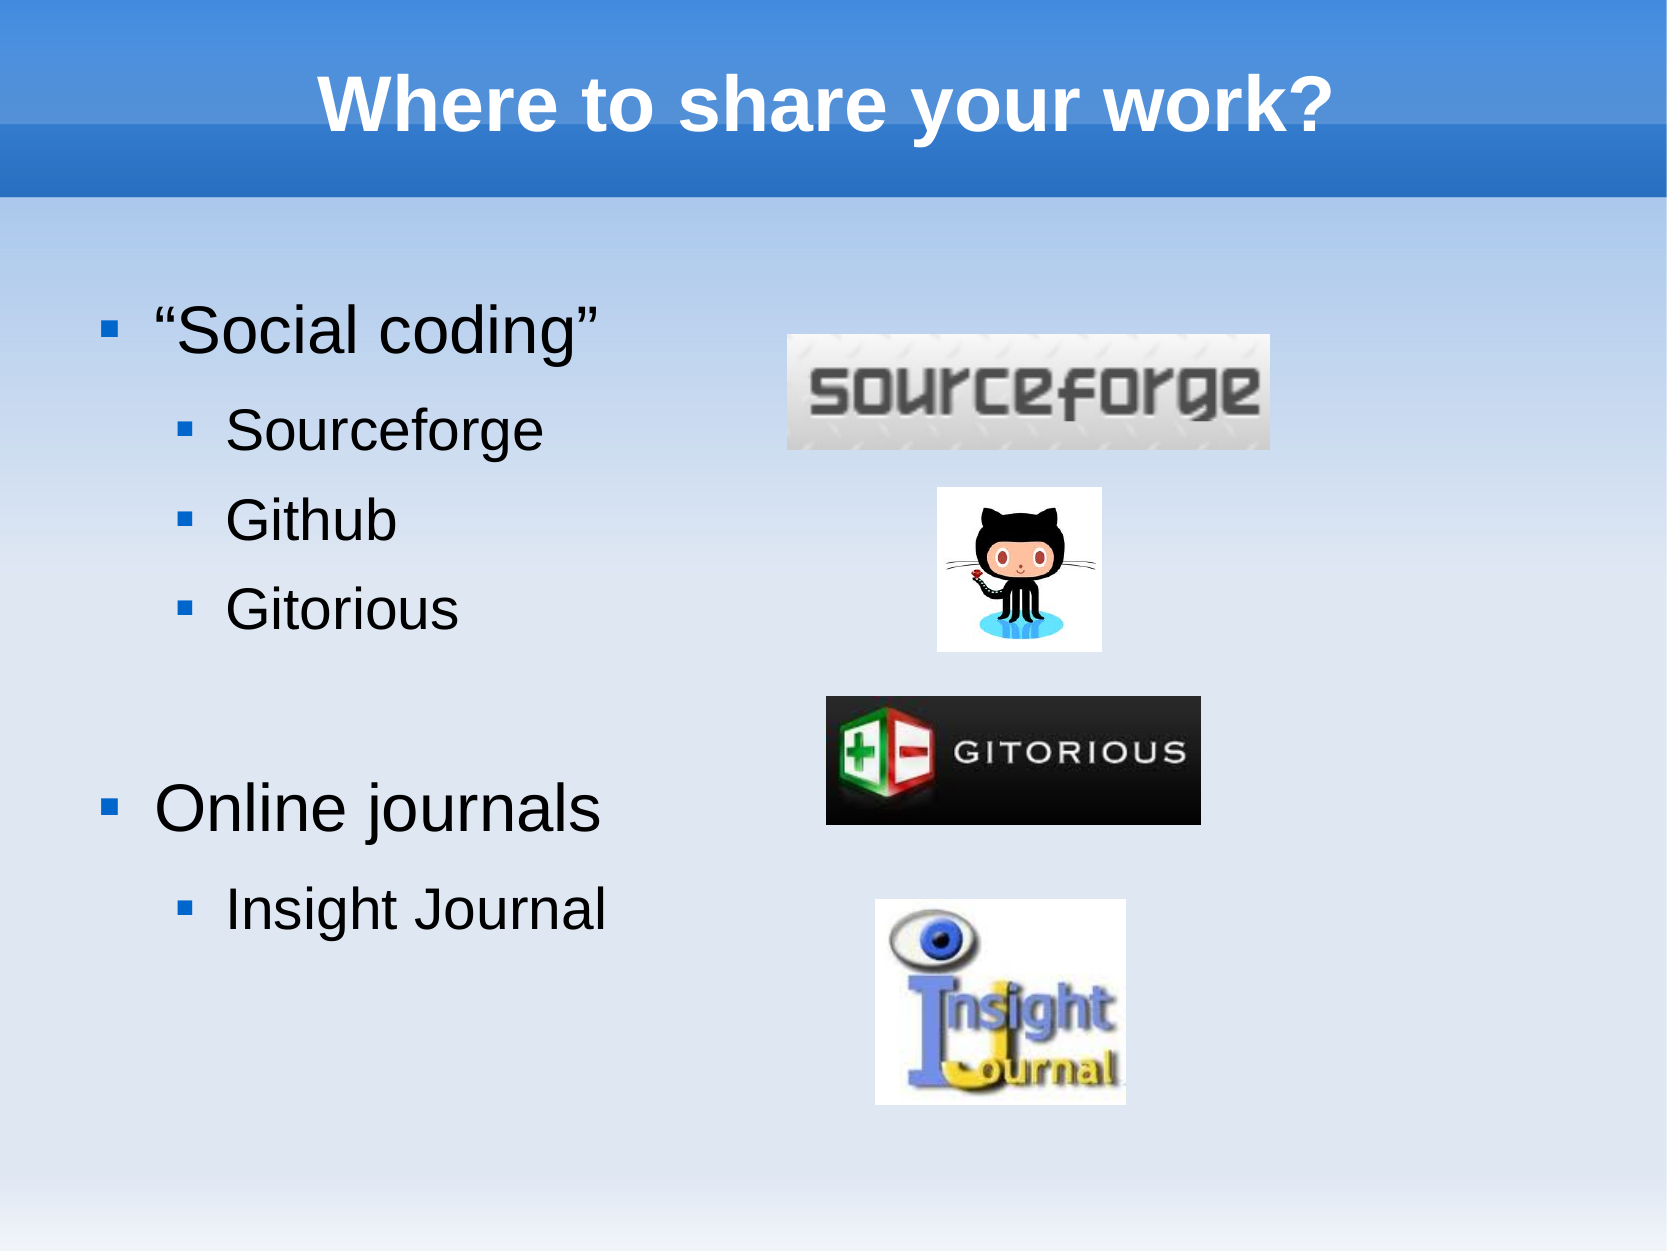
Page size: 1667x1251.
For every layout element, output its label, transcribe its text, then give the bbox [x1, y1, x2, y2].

title Where to share your work? [77, 0, 1578, 209]
list “Social coding” Sourceforge Github Gitorious Online journals Insight Journal [83, 292, 1584, 1118]
picture [0, 0, 1667, 1251]
